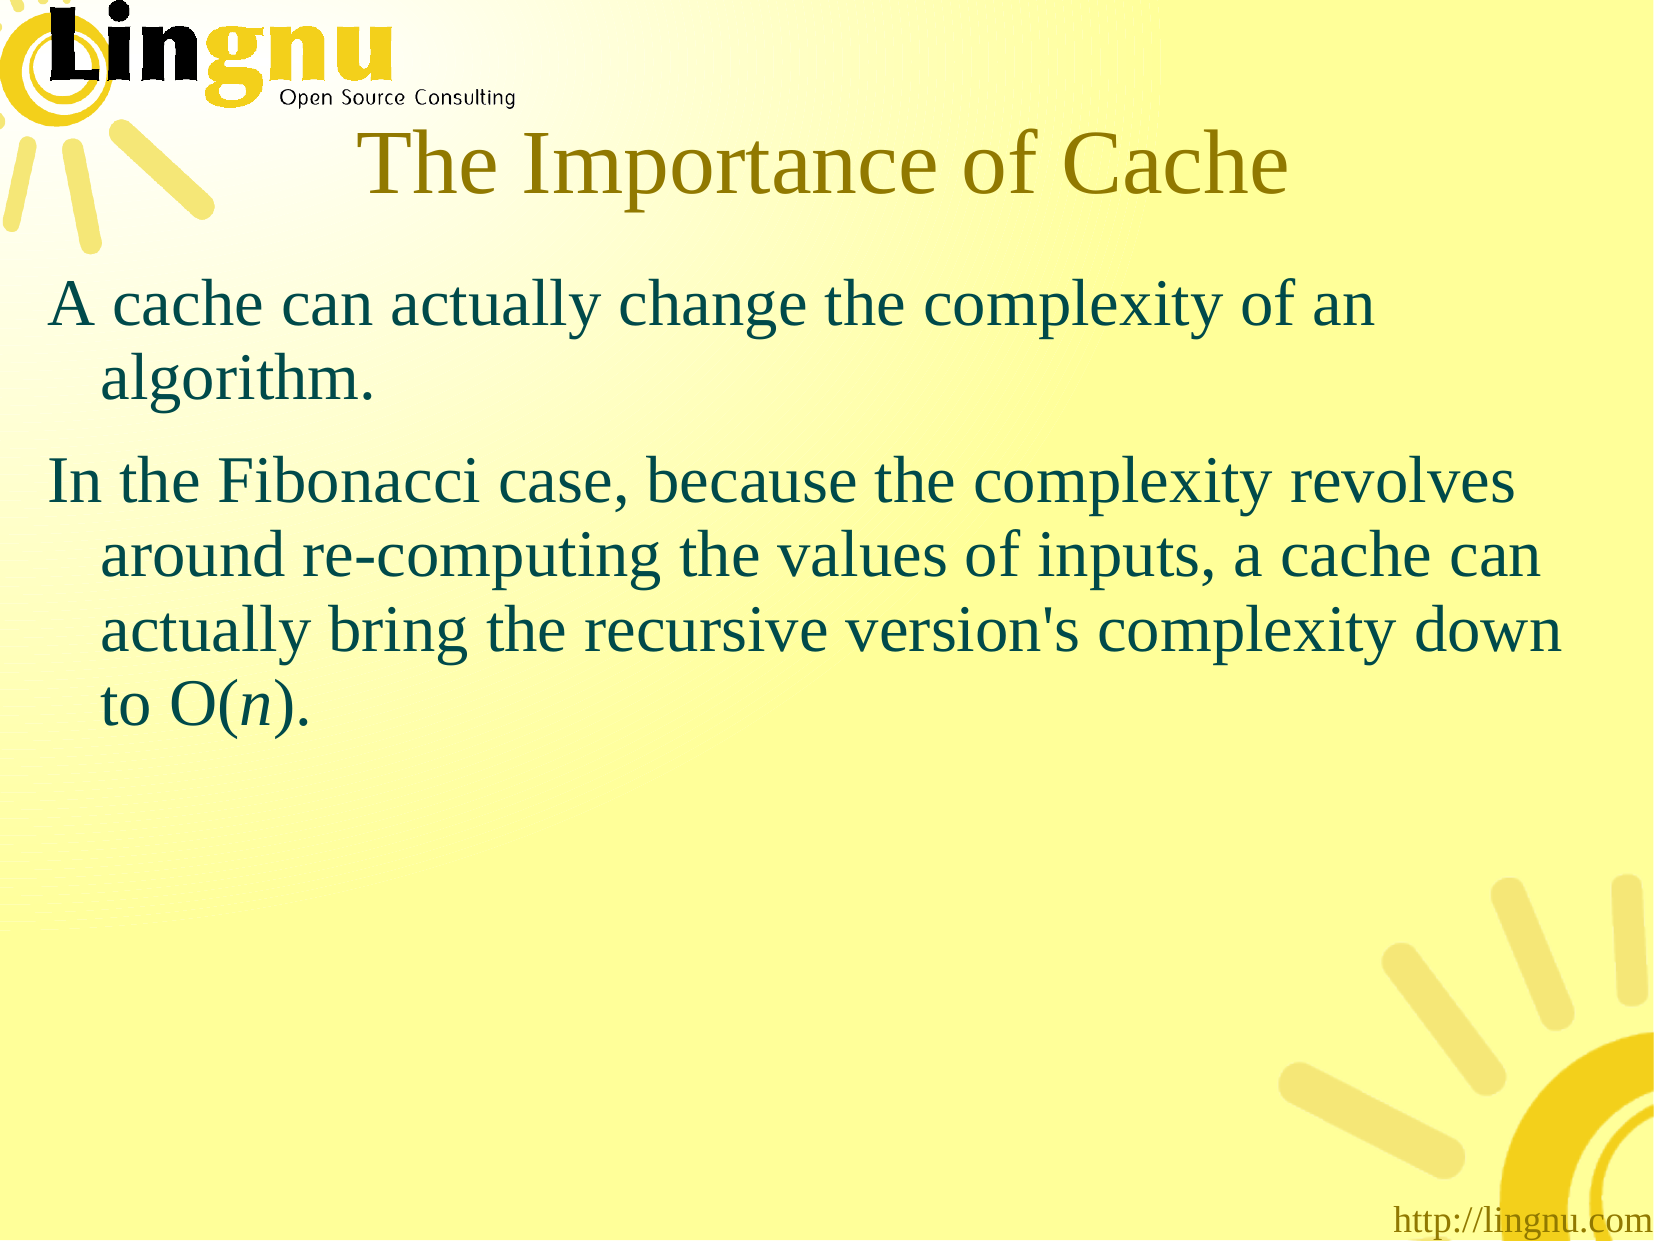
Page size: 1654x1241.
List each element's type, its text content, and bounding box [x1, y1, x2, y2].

title The Importance of Cache [118, 58, 1531, 265]
list A cache can actually change the complexity of an algorithm. In the Fibonacci case, because the complexity revolves around re-computing the values of inputs, a cache can actually bring the recursive version's complexity down to O(n). [29, 265, 1625, 1211]
picture [1256, 871, 1654, 1241]
picture [0, 0, 516, 256]
